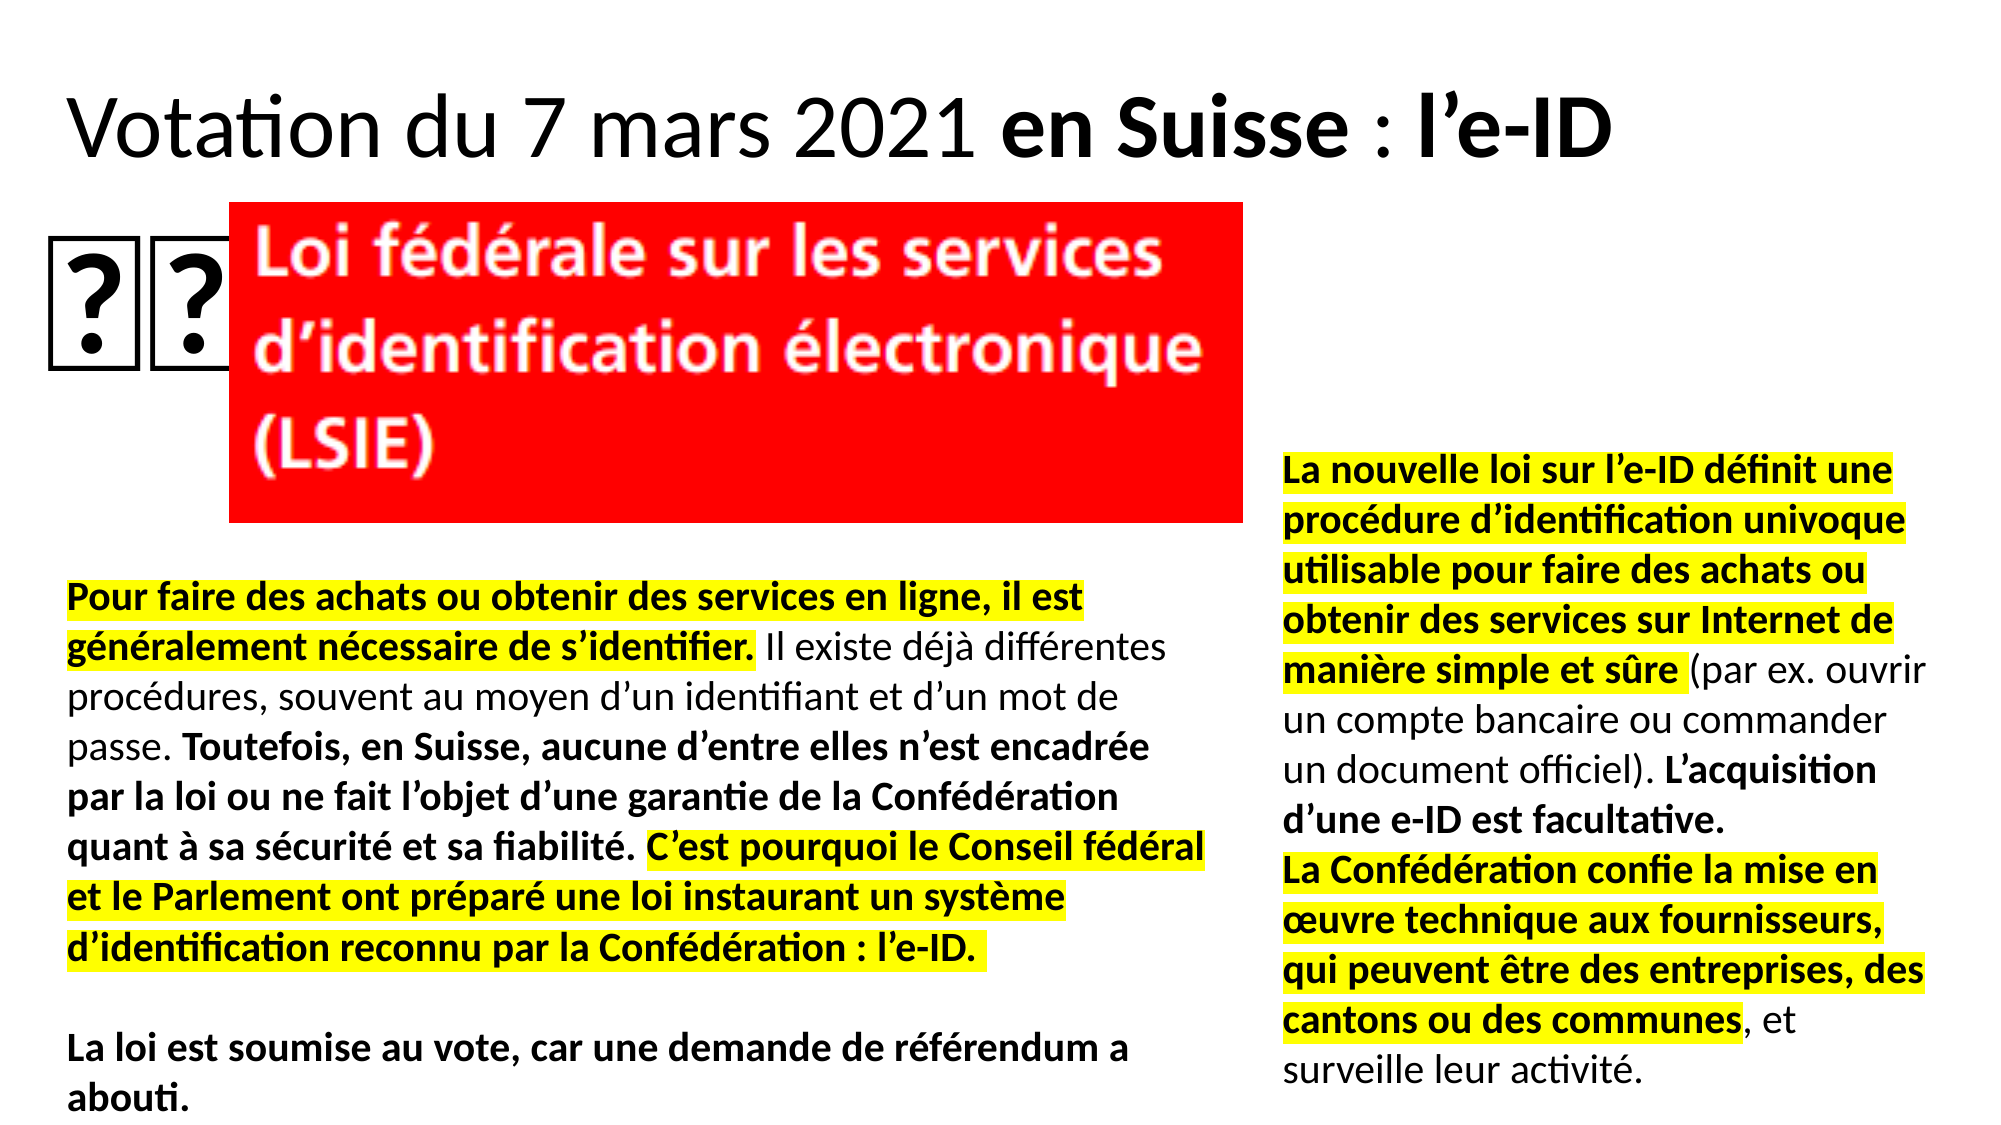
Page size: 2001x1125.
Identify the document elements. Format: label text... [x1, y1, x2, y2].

title Votation du 7 mars 2021 en Suisse : l’e-ID [51, 19, 1676, 237]
text_box 🇨🇭 [155, 241, 229, 366]
text_box Pour faire des achats ou obtenir des services en ligne, il est généralement nécessaire de s’identifier. Il existe déjà différentes procédures, souvent au moyen d’un identifiant et d’un mot de passe. Toutefois, en Suisse, aucune d’entre elles n’est encadrée par la loi ou ne fait l’objet d’une garantie de la Confédération quant à sa sécurité et sa fiabilité. C’est pourquoi le Conseil fédéral et le Parlement ont préparé une loi instaurant un système d’identification reconnu par la Confédération : l’e-ID. La loi est soumise au vote, car une demande de référendum a abouti. [52, 562, 1223, 1125]
picture [229, 202, 1243, 523]
text_box 🇨🇭 [30, 164, 262, 419]
text_box La nouvelle loi sur l’e-ID définit une procédure d’identification univoque utilisable pour faire des achats ou obtenir des services sur Internet de manière simple et sûre (par ex. ouvrir un compte bancaire ou commander un document officiel). L’acquisition d’une e-ID est facultative. La Confédération confie la mise en œuvre technique aux fournisseurs, qui peuvent être des entreprises, des cantons ou des communes, et surveille leur activité. [1268, 434, 1948, 1099]
